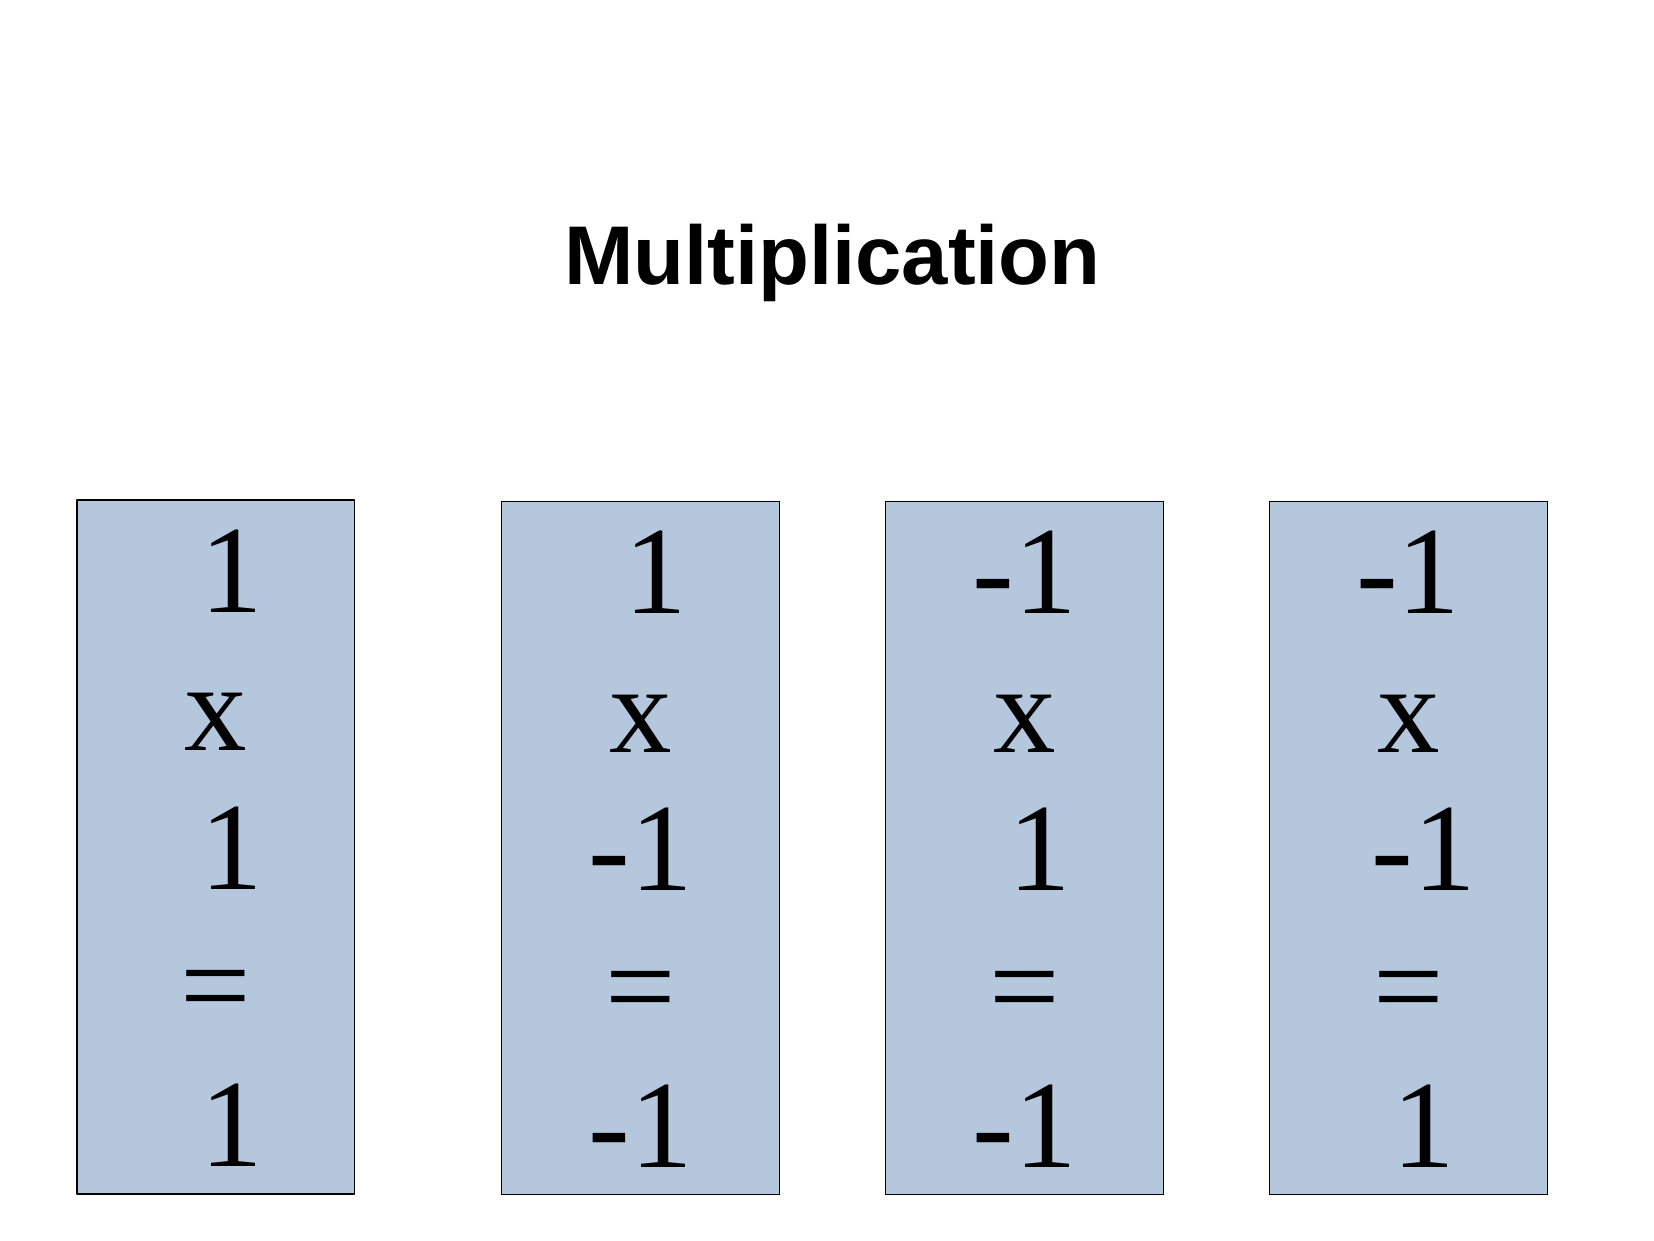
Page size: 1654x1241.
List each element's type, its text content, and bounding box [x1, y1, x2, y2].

title Multiplication [88, 159, 1577, 353]
text_box 1 x -1 = -1 [501, 501, 780, 1195]
text_box -1 x -1 = 1 [1269, 501, 1548, 1195]
text_box -1 x 1 = -1 [885, 501, 1164, 1195]
text_box 1 x 1 = 1 [76, 499, 355, 1195]
